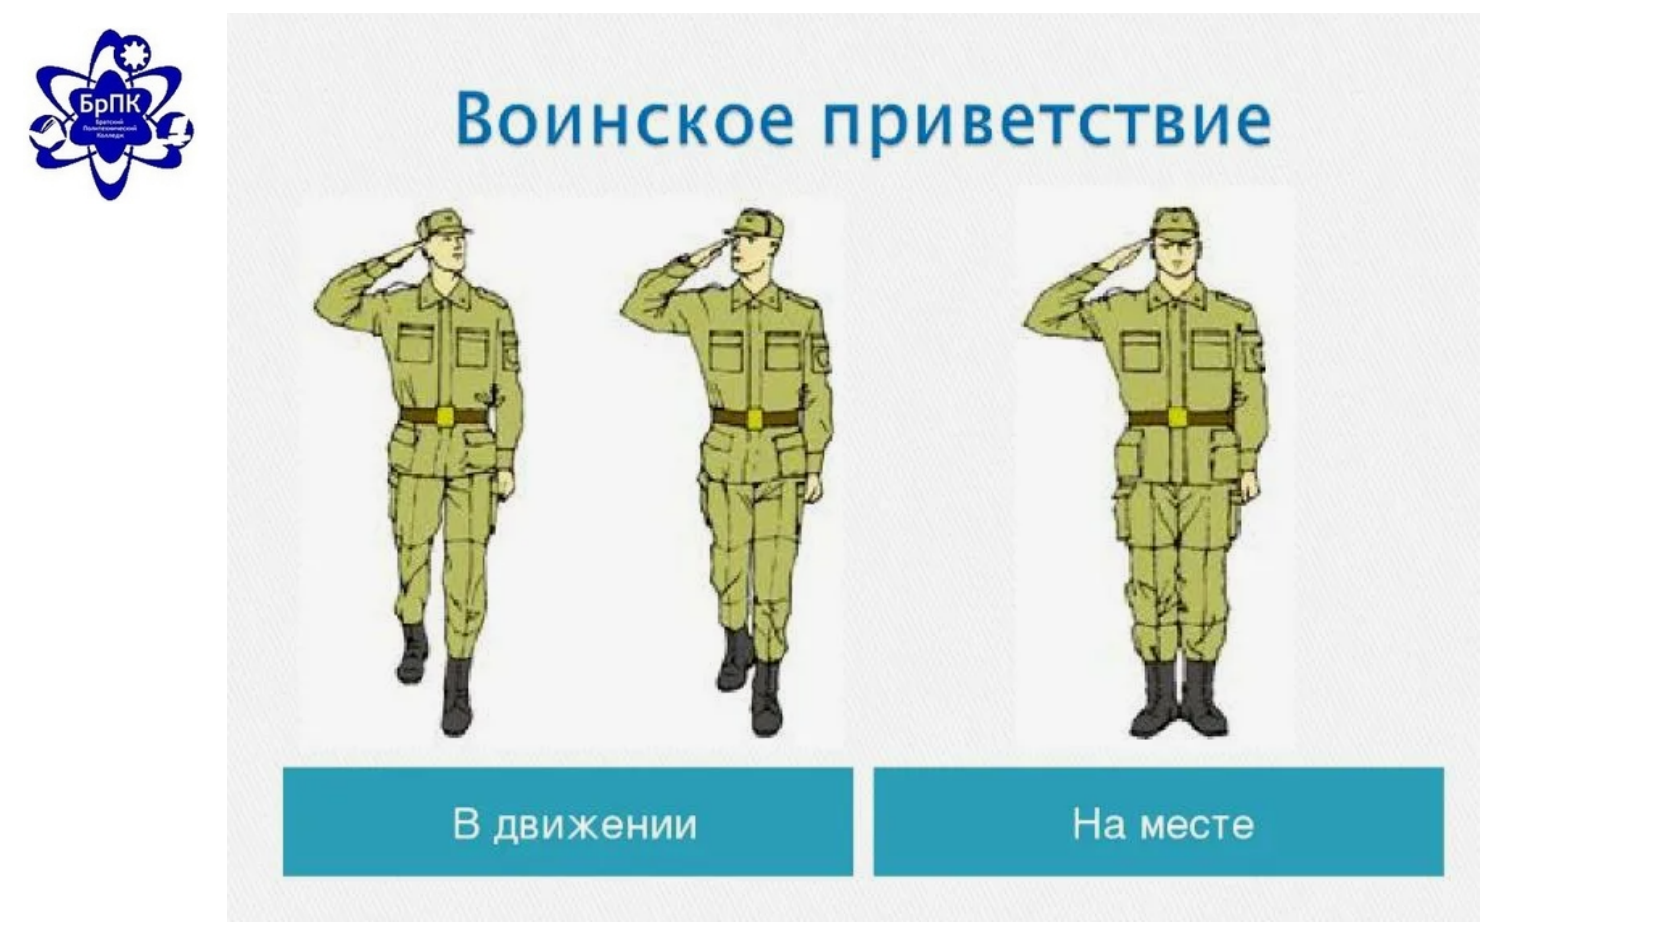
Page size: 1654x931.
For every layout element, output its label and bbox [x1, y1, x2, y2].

picture [23, 26, 200, 204]
picture [227, 13, 1480, 922]
